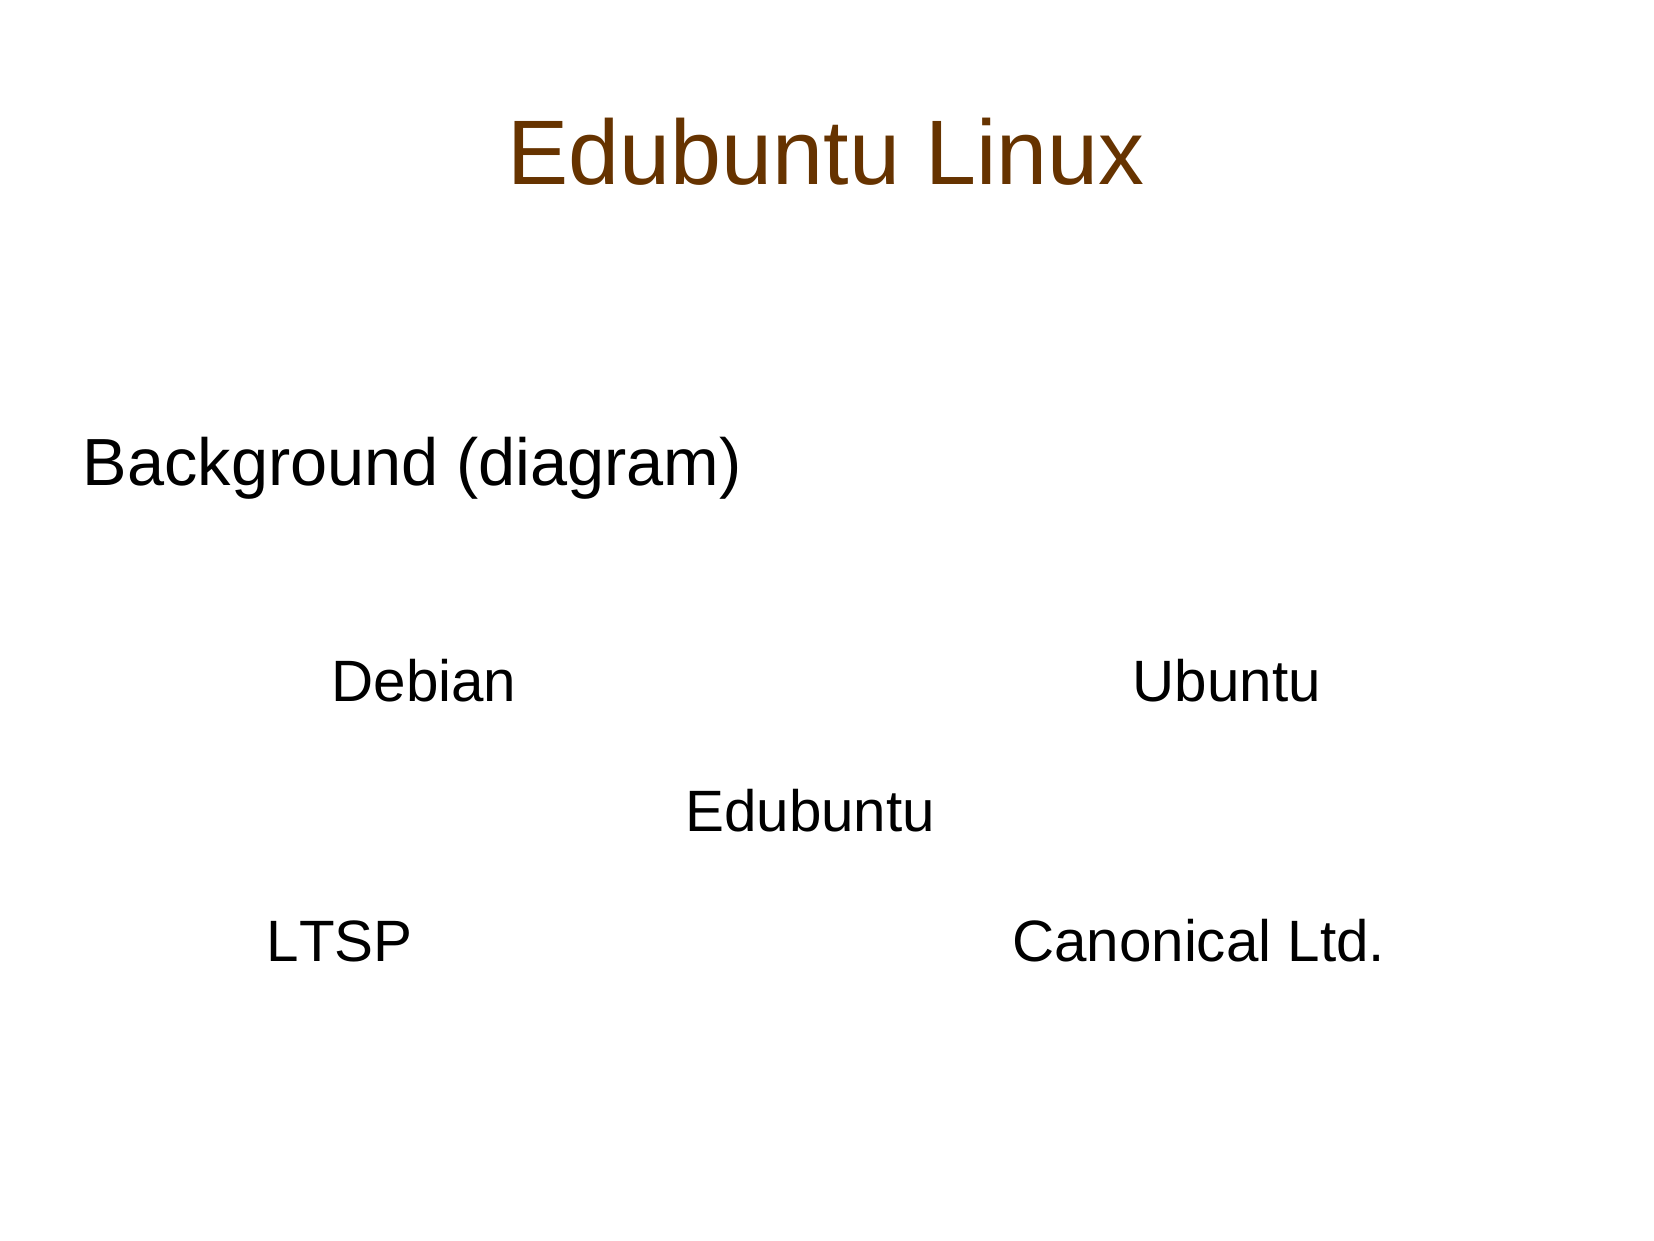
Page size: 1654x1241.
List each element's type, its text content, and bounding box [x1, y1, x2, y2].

title Edubuntu Linux [82, 49, 1571, 257]
subtitle Background (diagram) Debian Ubuntu Edubuntu LTSP Canonical Ltd. [82, 290, 1571, 1109]
